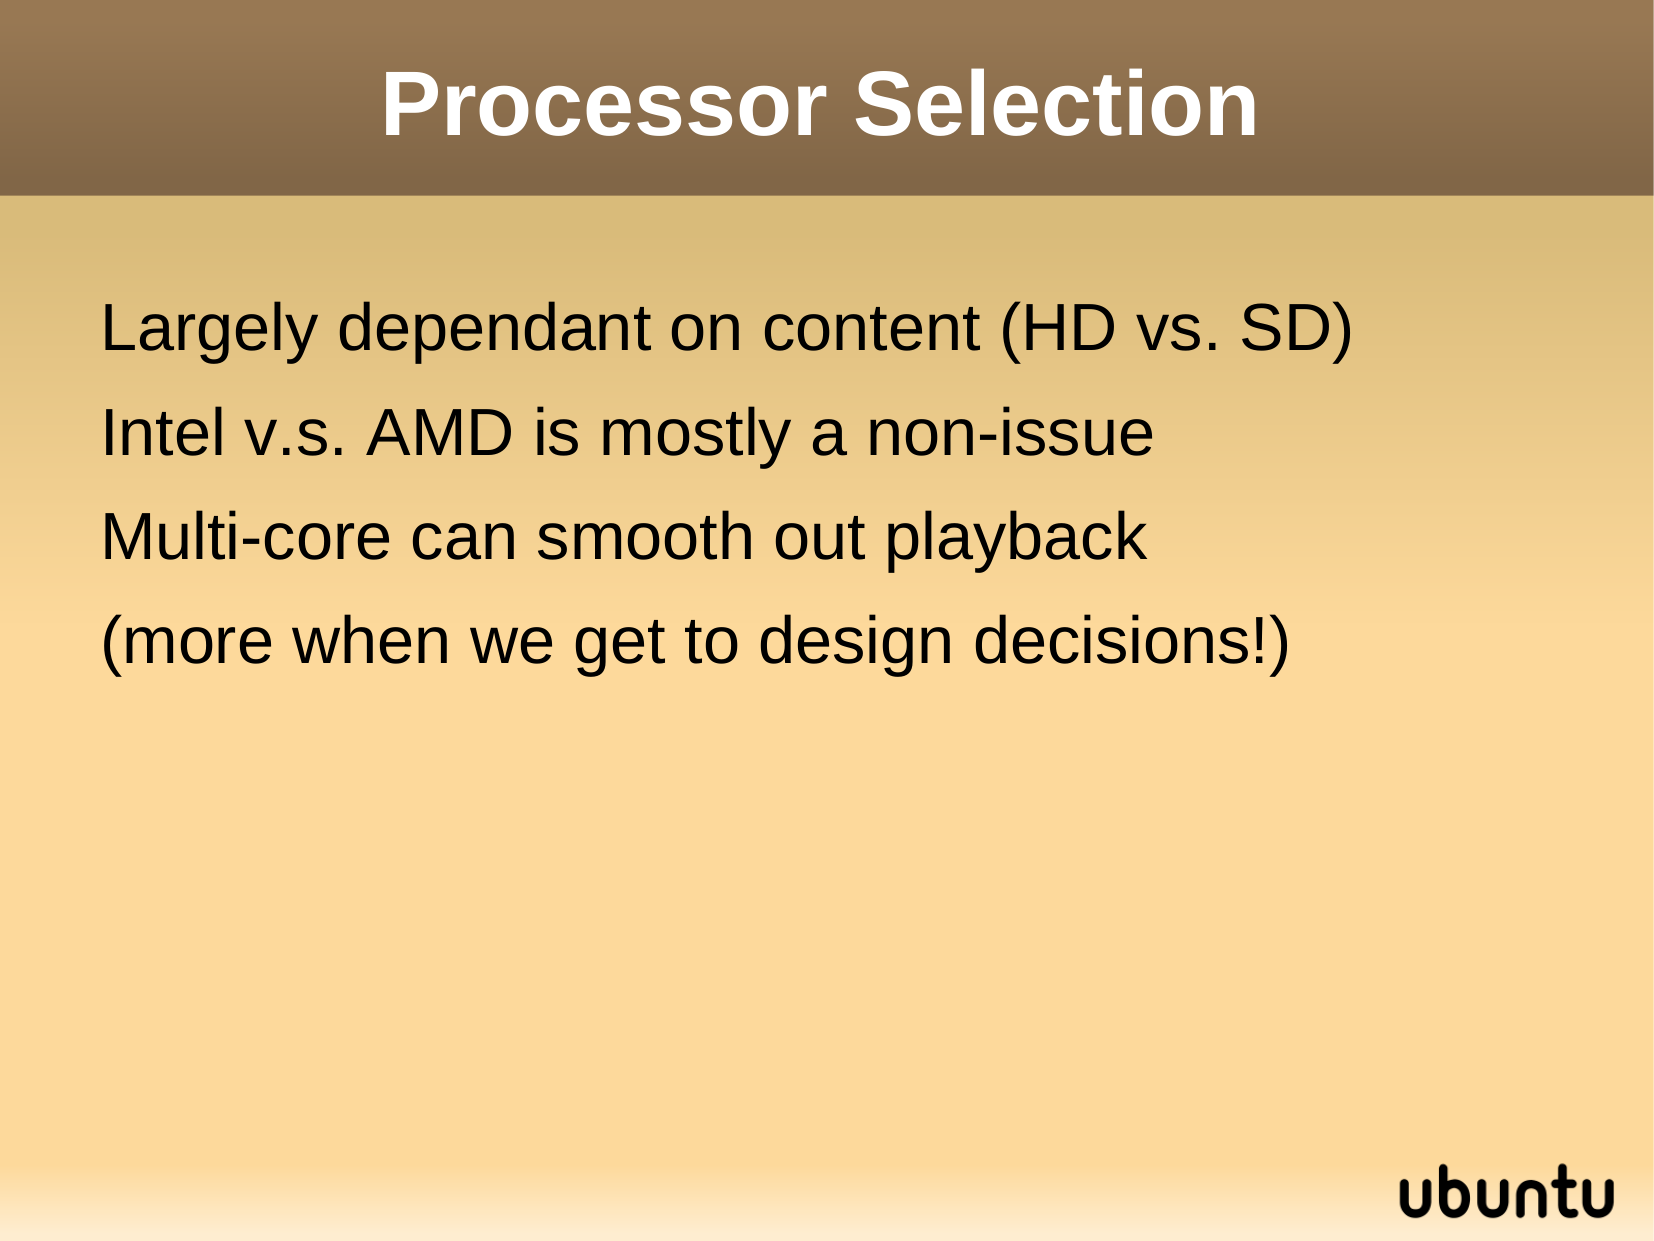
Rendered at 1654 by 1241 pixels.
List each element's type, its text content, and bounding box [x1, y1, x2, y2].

list Largely dependant on content (HD vs. SD) Intel v.s. AMD is mostly a non-issue Multi-core can smooth out playback (more when we get to design decisions!) [82, 290, 1571, 1094]
title Processor Selection [76, 7, 1565, 200]
picture [0, 0, 1654, 1241]
